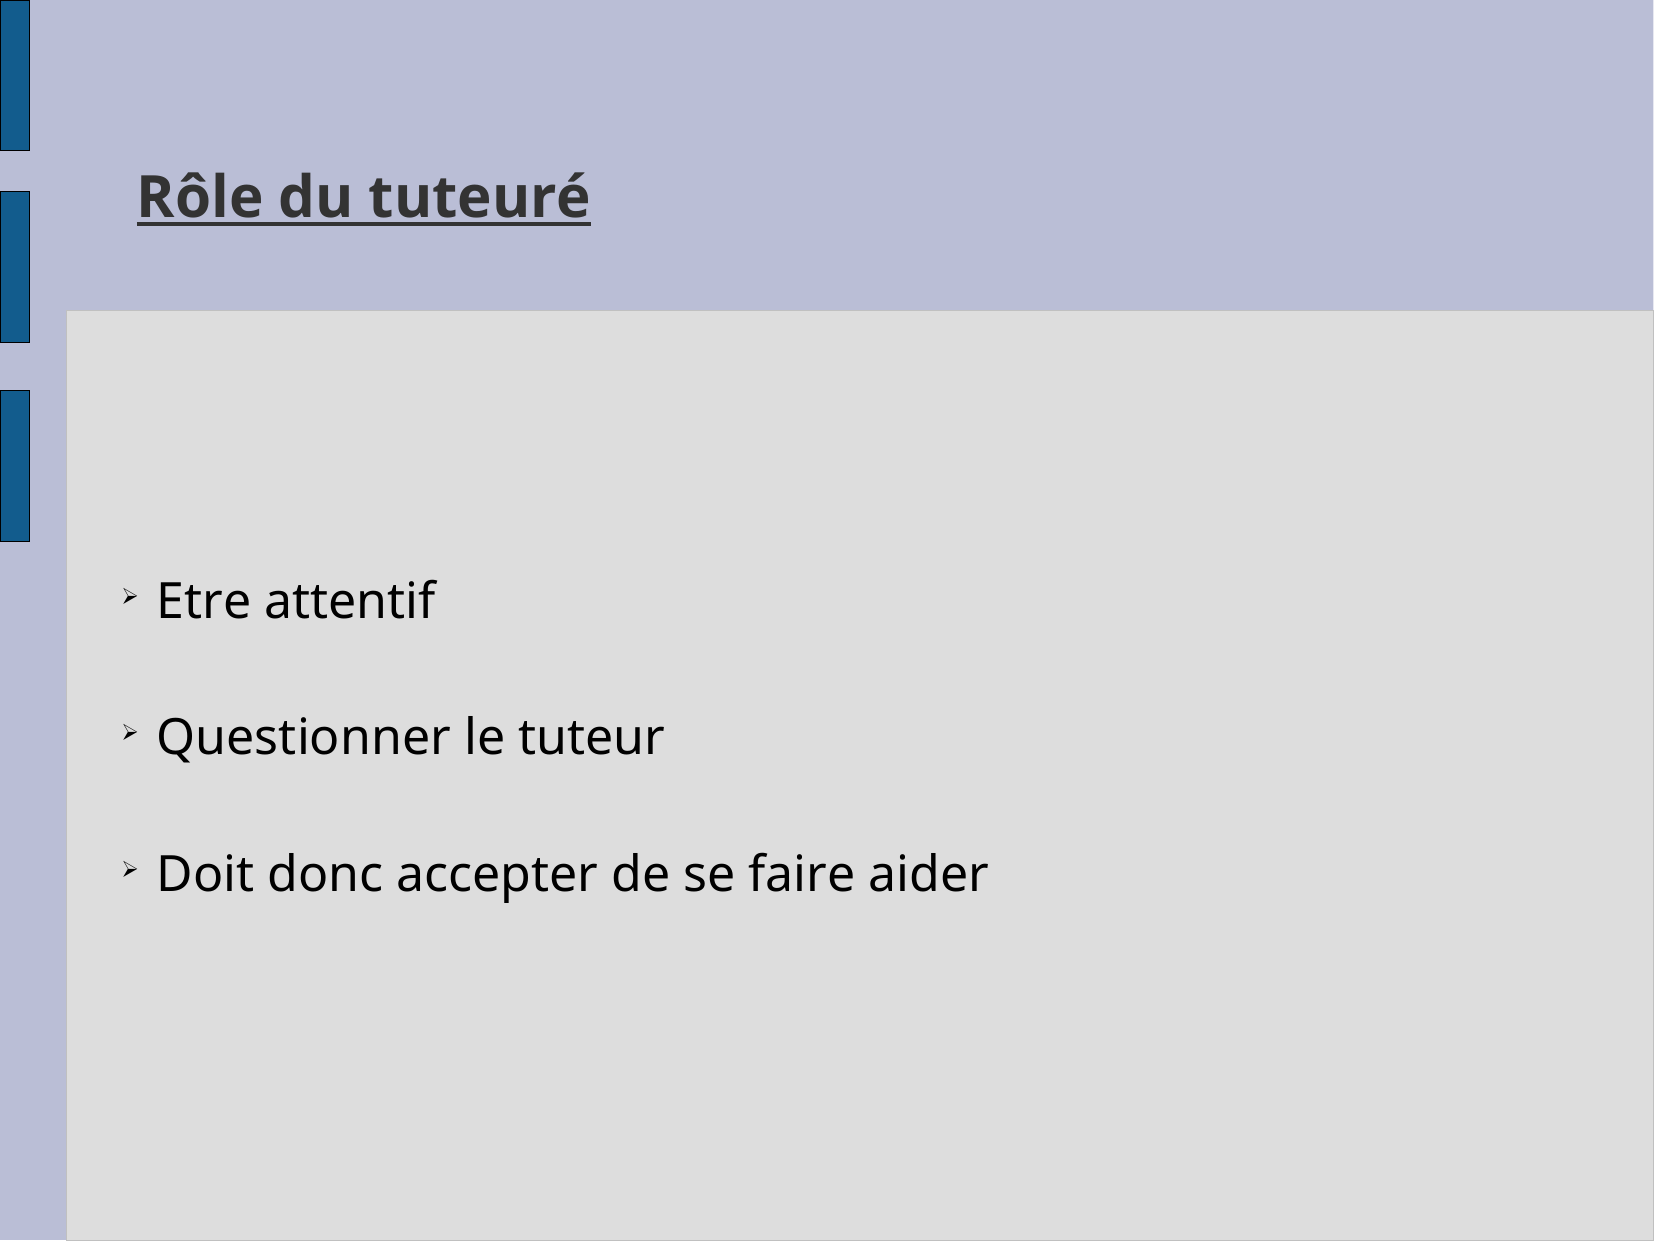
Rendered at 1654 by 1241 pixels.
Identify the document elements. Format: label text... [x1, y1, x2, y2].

subtitle Etre attentif Questionner le tuteur Doit donc accepter de se faire aider [121, 344, 1534, 1127]
title Rôle du tuteuré [121, 91, 1534, 299]
